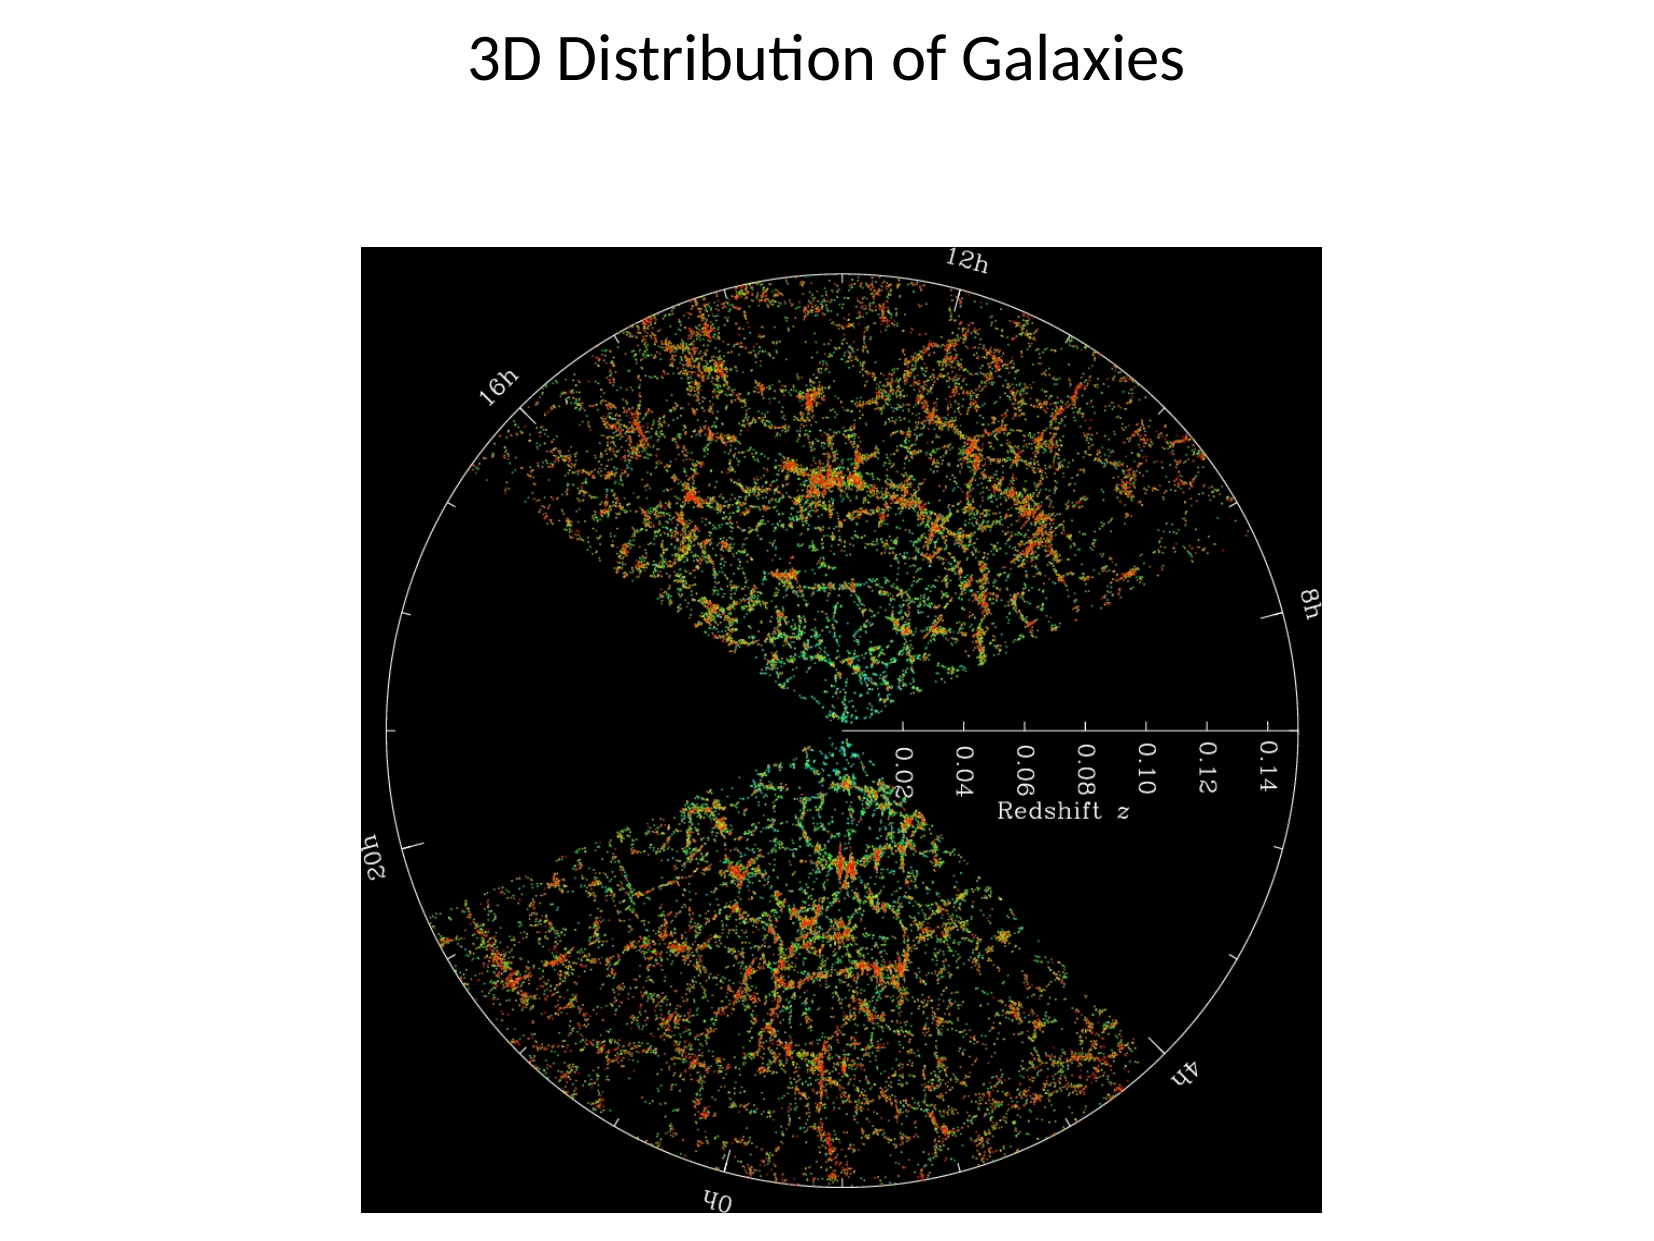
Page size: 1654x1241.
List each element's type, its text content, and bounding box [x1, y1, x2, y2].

title 3D Distribution of Galaxies [82, 6, 1571, 213]
picture [0, 247, 1654, 1213]
